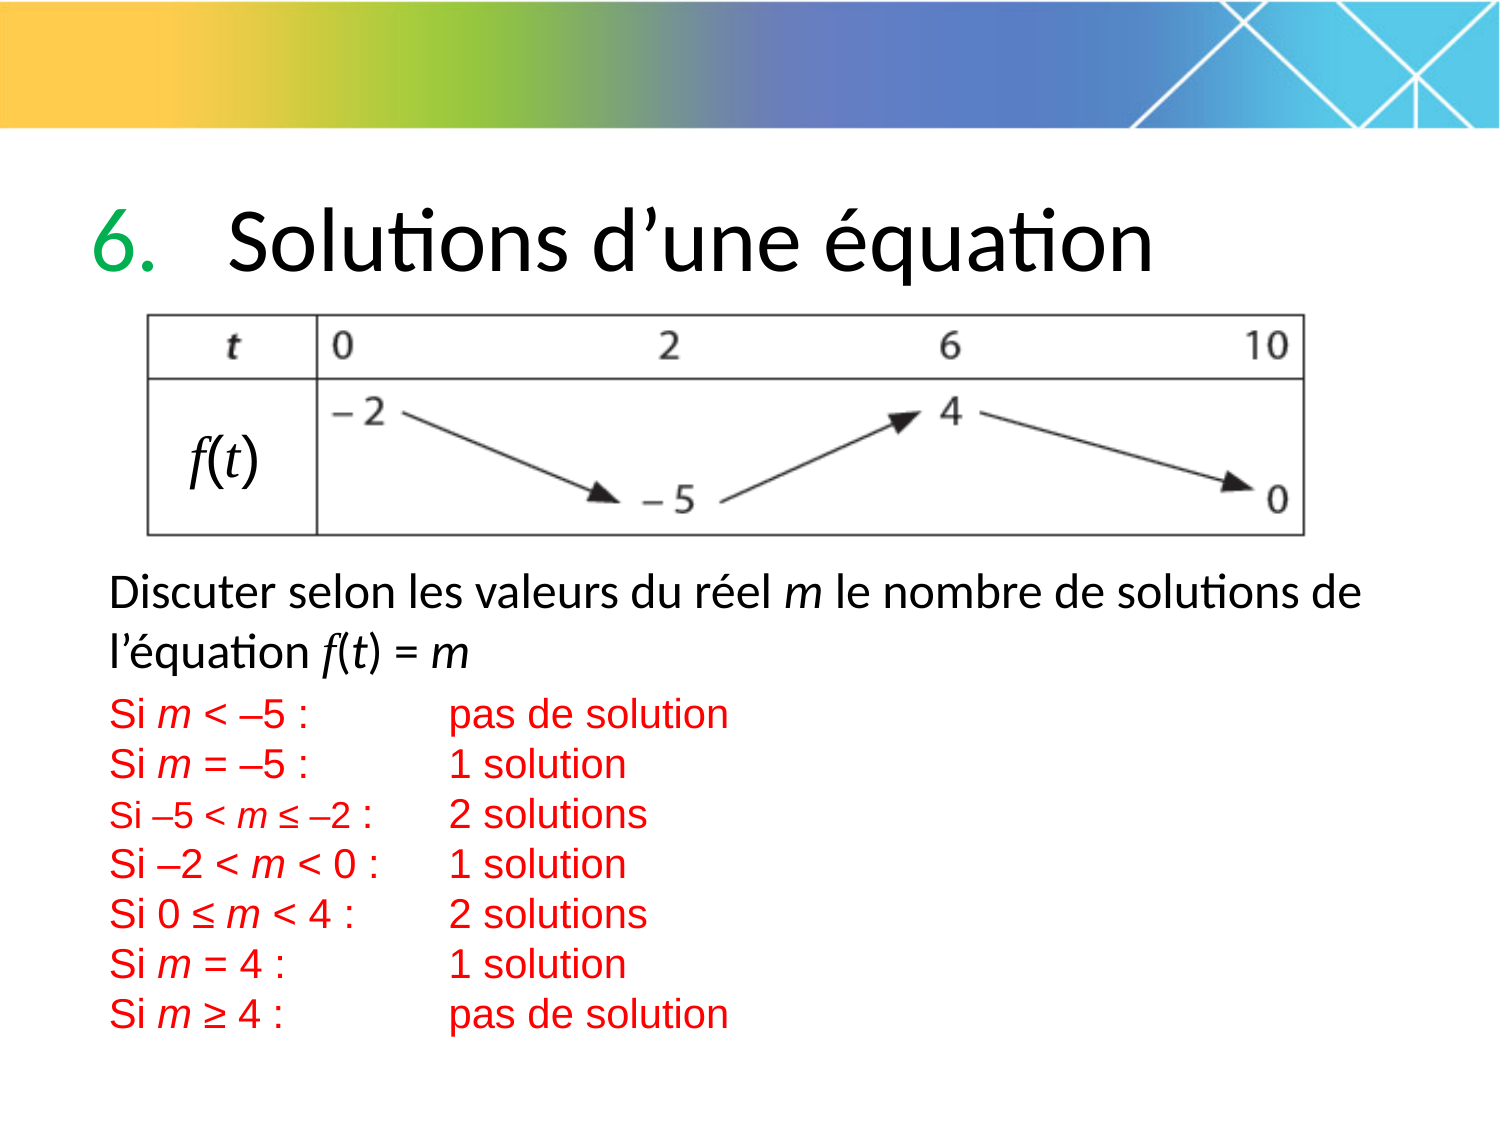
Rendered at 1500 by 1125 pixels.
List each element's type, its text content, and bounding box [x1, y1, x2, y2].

title Solutions d’une équation [75, 164, 1426, 305]
text_box f(t) [174, 411, 300, 497]
list Discuter selon les valeurs du réel m le nombre de solutions de l’équation f(t) = m [93, 550, 1444, 715]
picture [117, 292, 1325, 551]
text_box Si m < –5 : Si m = –5 : Si –5 < m ≤ –2 : Si –2 < m < 0 : Si 0 ≤ m < 4 : Si m = 4 : Si m ≥ 4 : [93, 679, 433, 1045]
picture [0, 0, 1500, 130]
text_box pas de solution 1 solution 2 solutions 1 solution 2 solutions 1 solution pas de solution [433, 679, 821, 1045]
